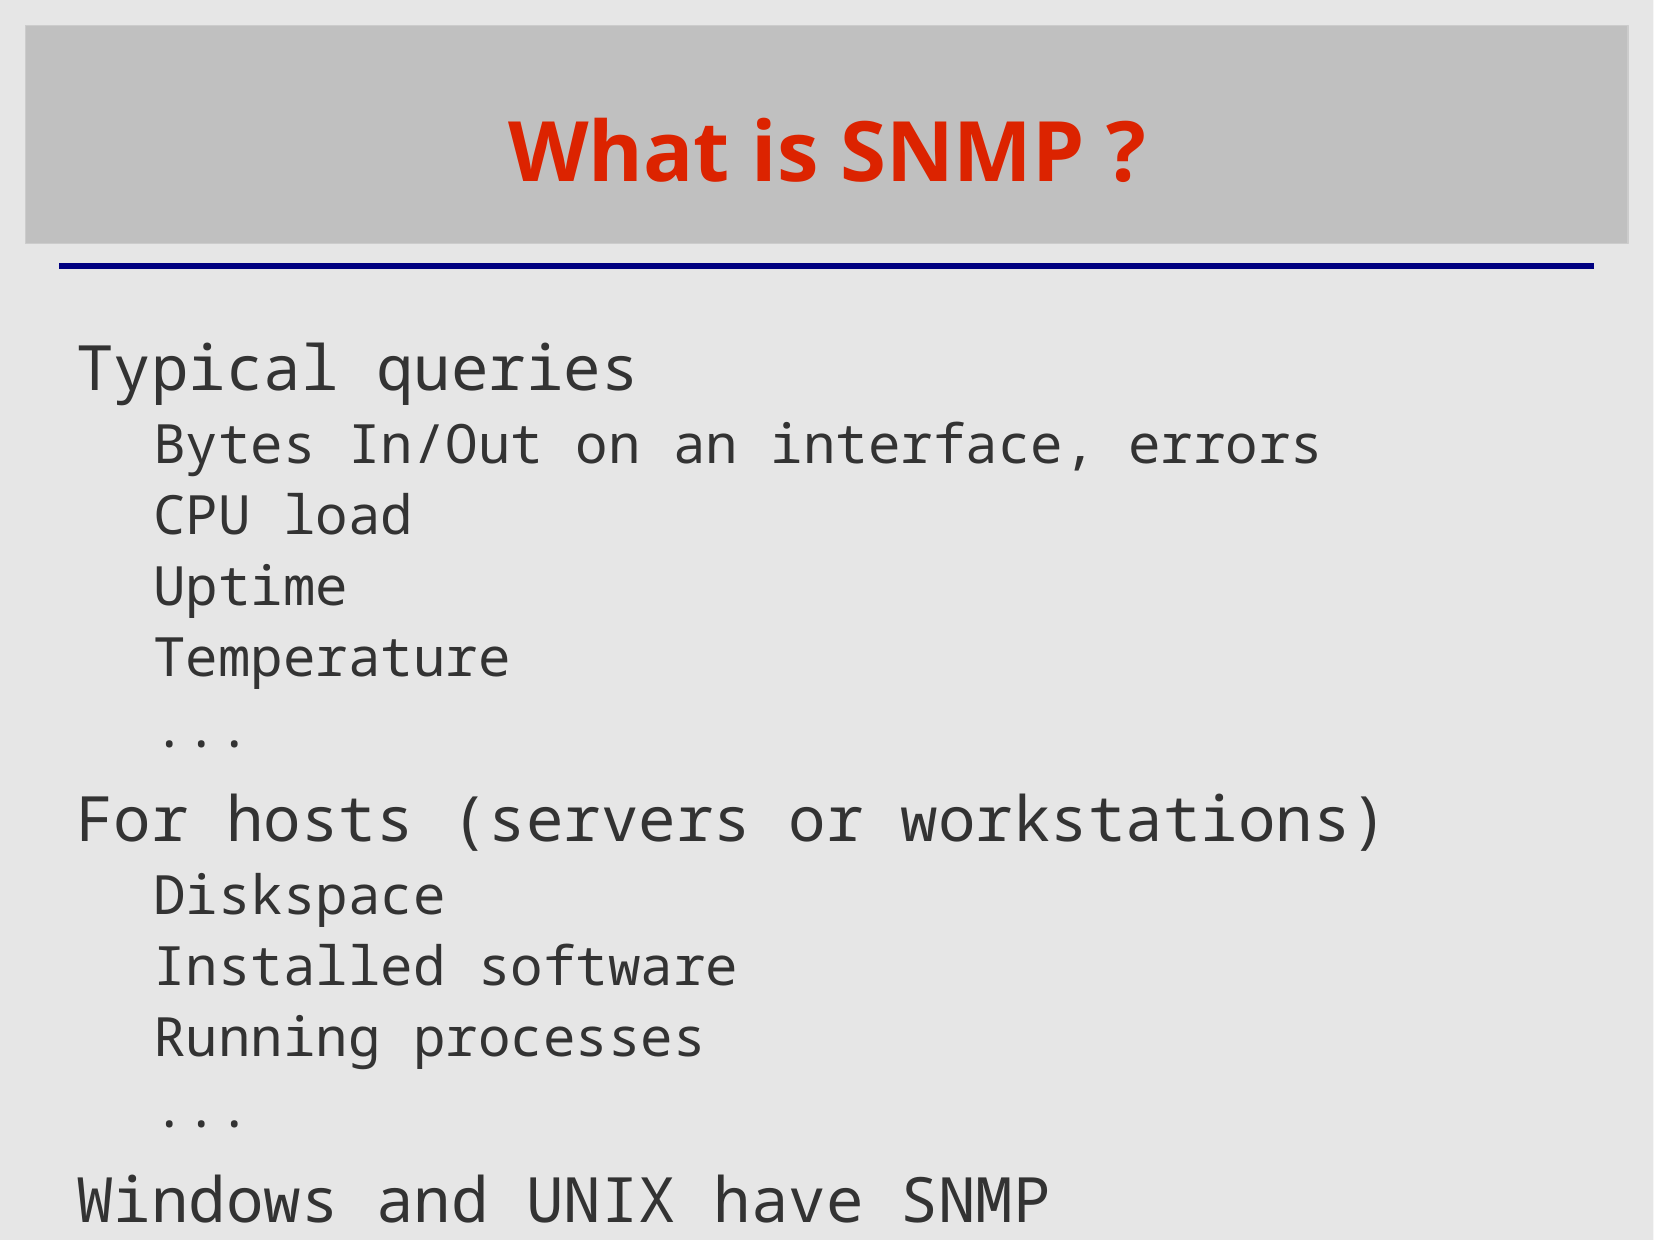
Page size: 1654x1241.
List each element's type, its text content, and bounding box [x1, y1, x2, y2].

title What is SNMP ? [121, 46, 1534, 254]
list Typical queries Bytes In/Out on an interface, errors CPU load Uptime Temperature ... For hosts (servers or workstations) Diskspace Installed software Running processes ... Windows and UNIX have SNMP [59, 324, 1595, 1135]
